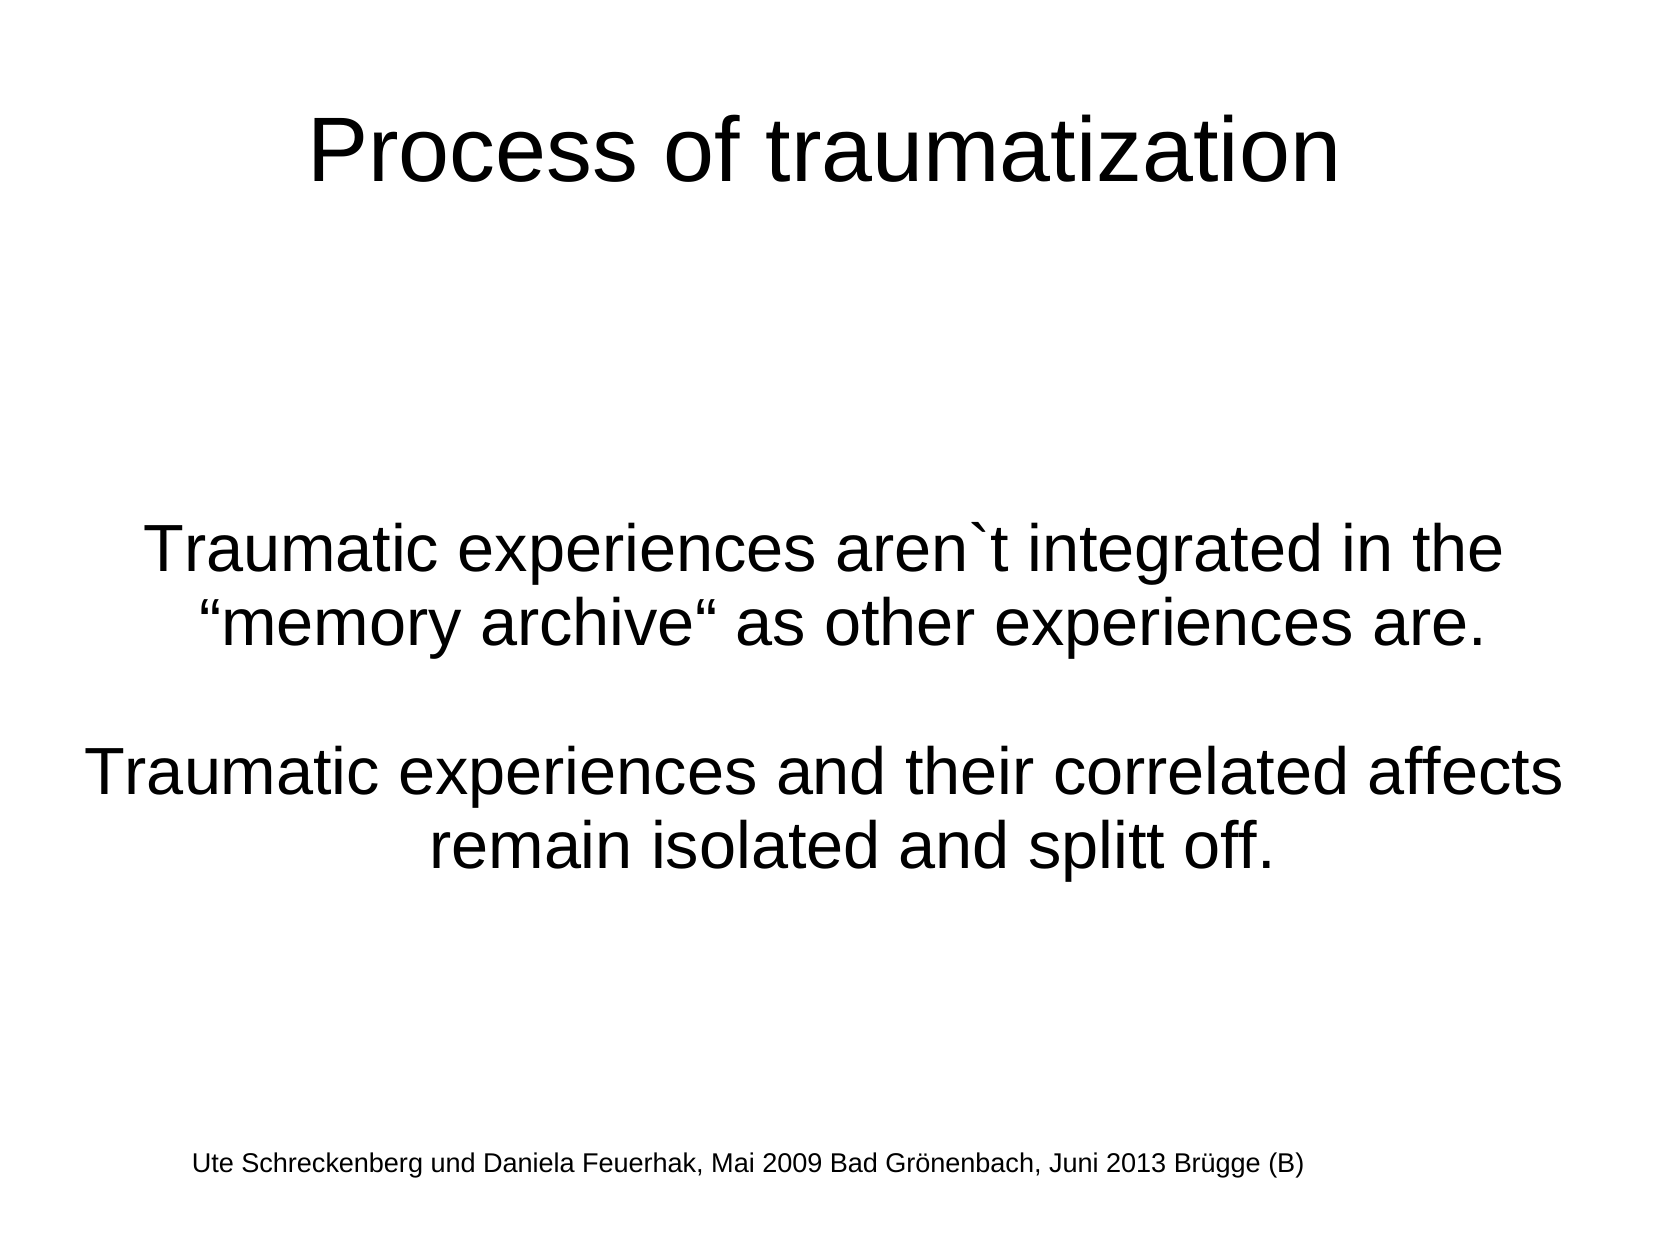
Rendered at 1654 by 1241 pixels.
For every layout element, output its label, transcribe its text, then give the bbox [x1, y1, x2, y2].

subtitle Traumatic experiences aren`t integrated in the “memory archive“ as other experiences are. Traumatic experiences and their correlated affects remain isolated and splitt off. [82, 297, 1568, 1098]
title Process of traumatization [82, 56, 1568, 247]
text_box Ute Schreckenberg und Daniela Feuerhak, Mai 2009 Bad Grönenbach, Juni 2013 Brügge (B) [177, 992, 1595, 1181]
